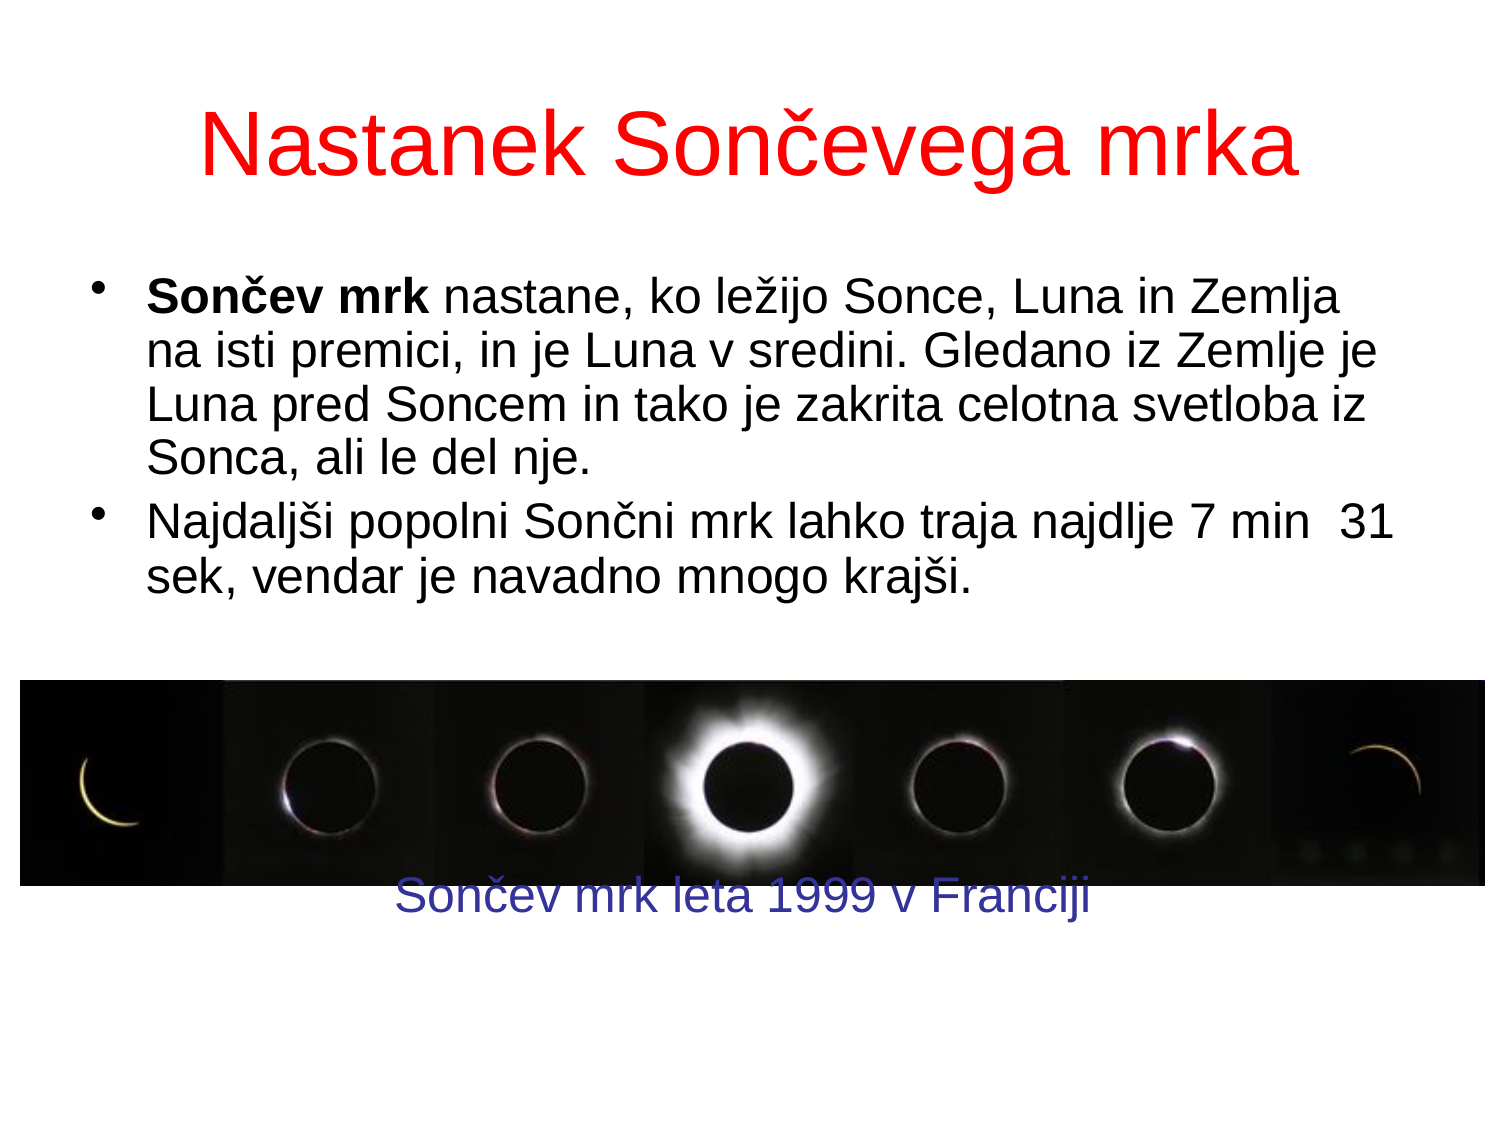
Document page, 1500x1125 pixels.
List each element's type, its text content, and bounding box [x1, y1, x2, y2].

title Nastanek Sončevega mrka [75, 45, 1425, 233]
list Sončev mrk nastane, ko ležijo Sonce, Luna in Zemlja na isti premici, in je Luna v sredini. Gledano iz Zemlje je Luna pred Soncem in tako je zakrita celotna svetloba iz Sonca, ali le del nje. Najdaljši popolni Sončni mrk lahko traja najdlje 7 min 31 sek, vendar je navadno mnogo krajši. Sončev mrk leta 1999 v Franciji [75, 262, 1412, 988]
picture [1412, 680, 1485, 886]
picture [20, 680, 75, 886]
